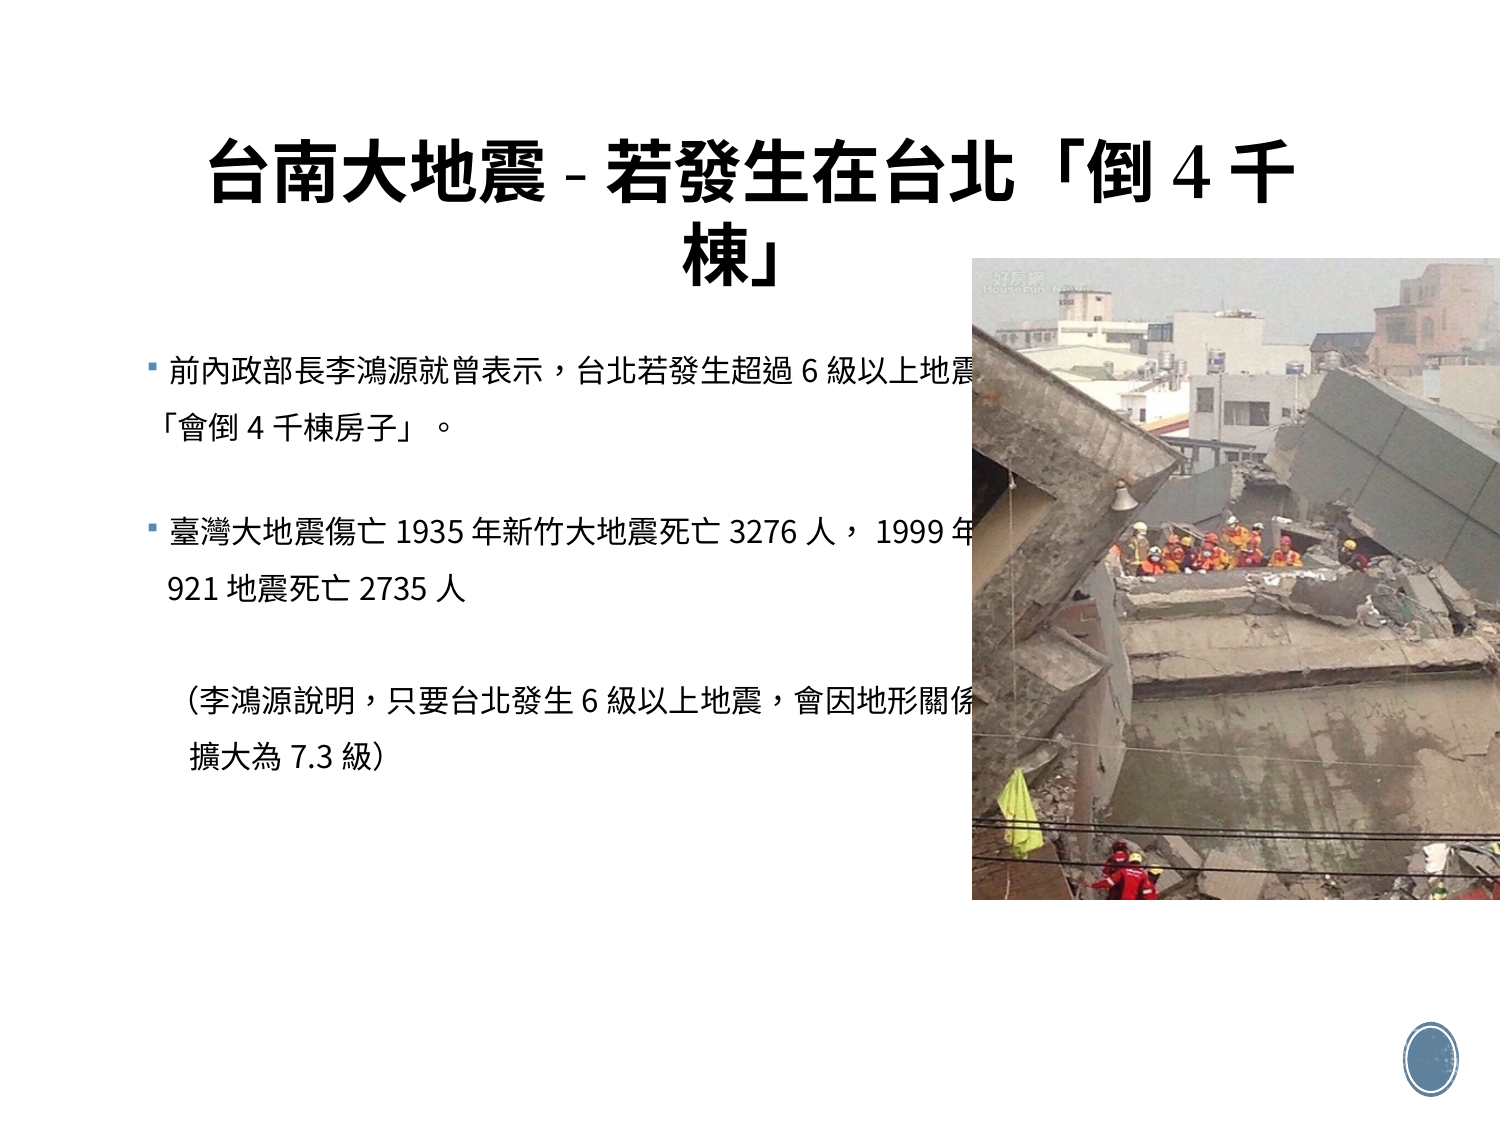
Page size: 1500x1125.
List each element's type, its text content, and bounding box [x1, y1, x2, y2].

title 台南大地震-若發生在台北「倒4千棟」 [131, 79, 1370, 344]
picture [972, 258, 1500, 900]
list 前內政部長李鴻源就曾表示，台北若發生超過6級以上地震 「會倒4千棟房子」。 臺灣大地震傷亡1935年新竹大地震死亡3276人，1999年 921地震死亡2735人 （李鴻源說明，只要台北發生6級以上地震，會因地形關係 擴大為7.3級） [131, 348, 1370, 1013]
picture [1402, 1021, 1460, 1097]
